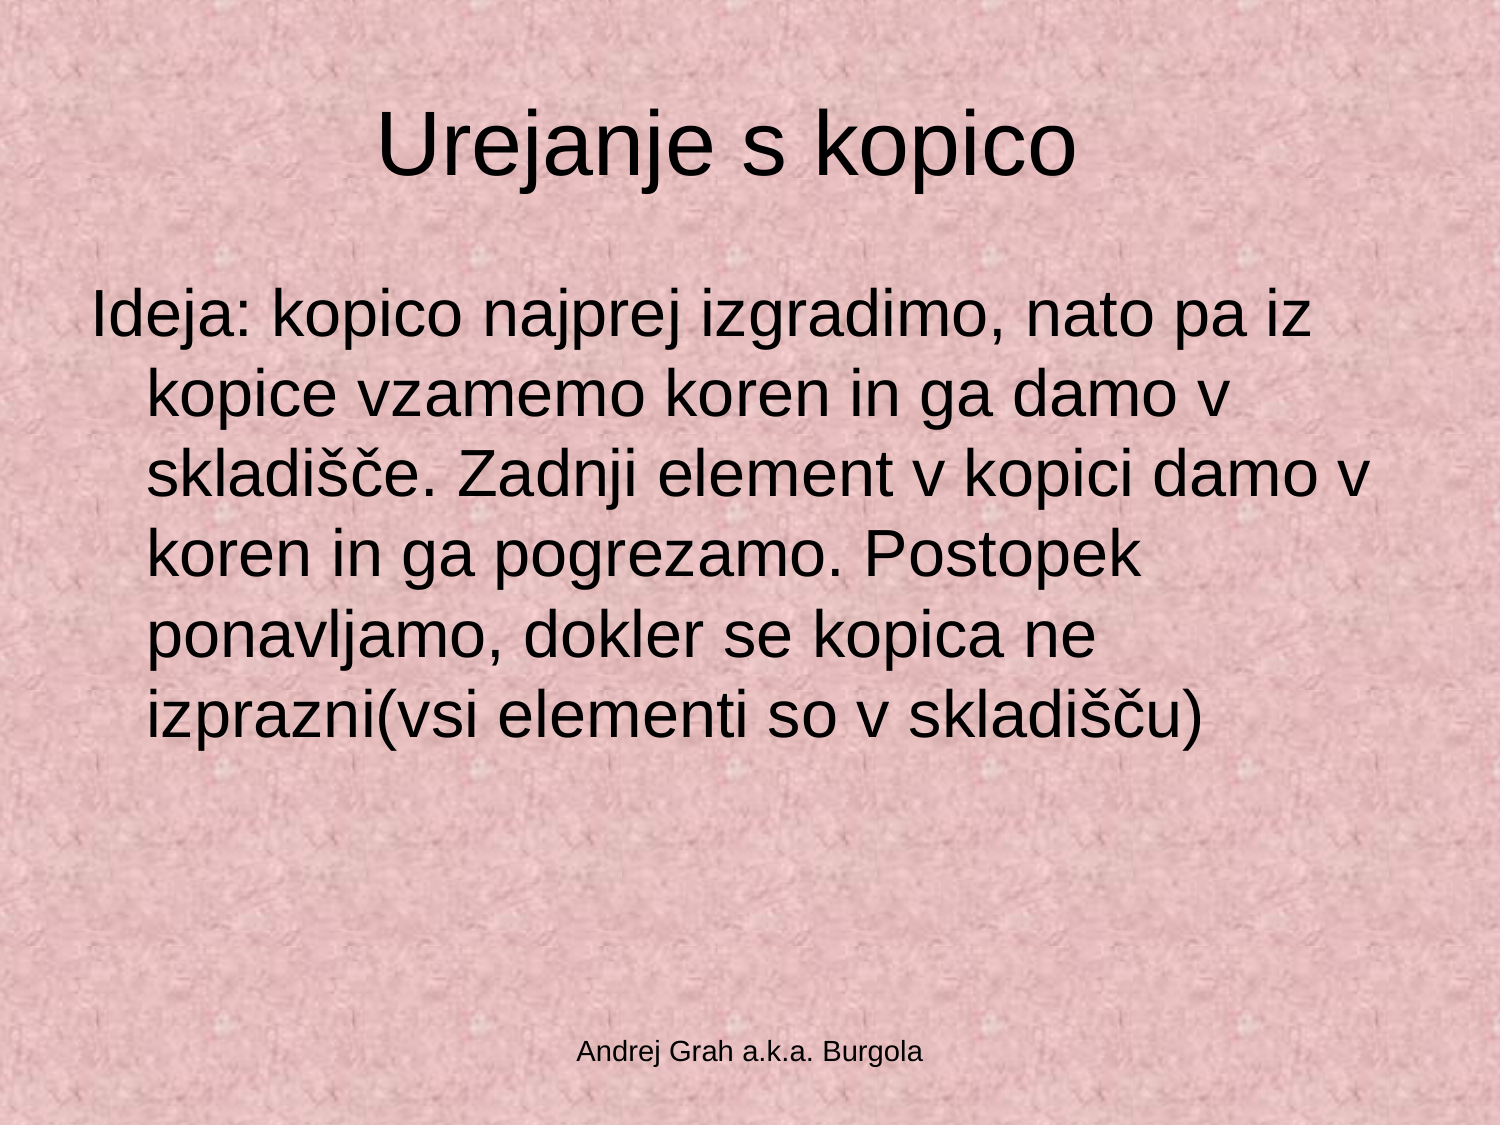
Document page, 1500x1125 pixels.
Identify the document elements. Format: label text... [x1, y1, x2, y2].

picture [0, 0, 1500, 1125]
title Urejanje s kopico [75, 45, 1426, 233]
text_box Andrej Grah a.k.a. Burgola [512, 1024, 988, 1103]
list Ideja: kopico najprej izgradimo, nato pa iz kopice vzamemo koren in ga damo v skladišče. Zadnji element v kopici damo v koren in ga pogrezamo. Postopek ponavljamo, dokler se kopica ne izprazni(vsi elementi so v skladišču) [75, 262, 1426, 1006]
